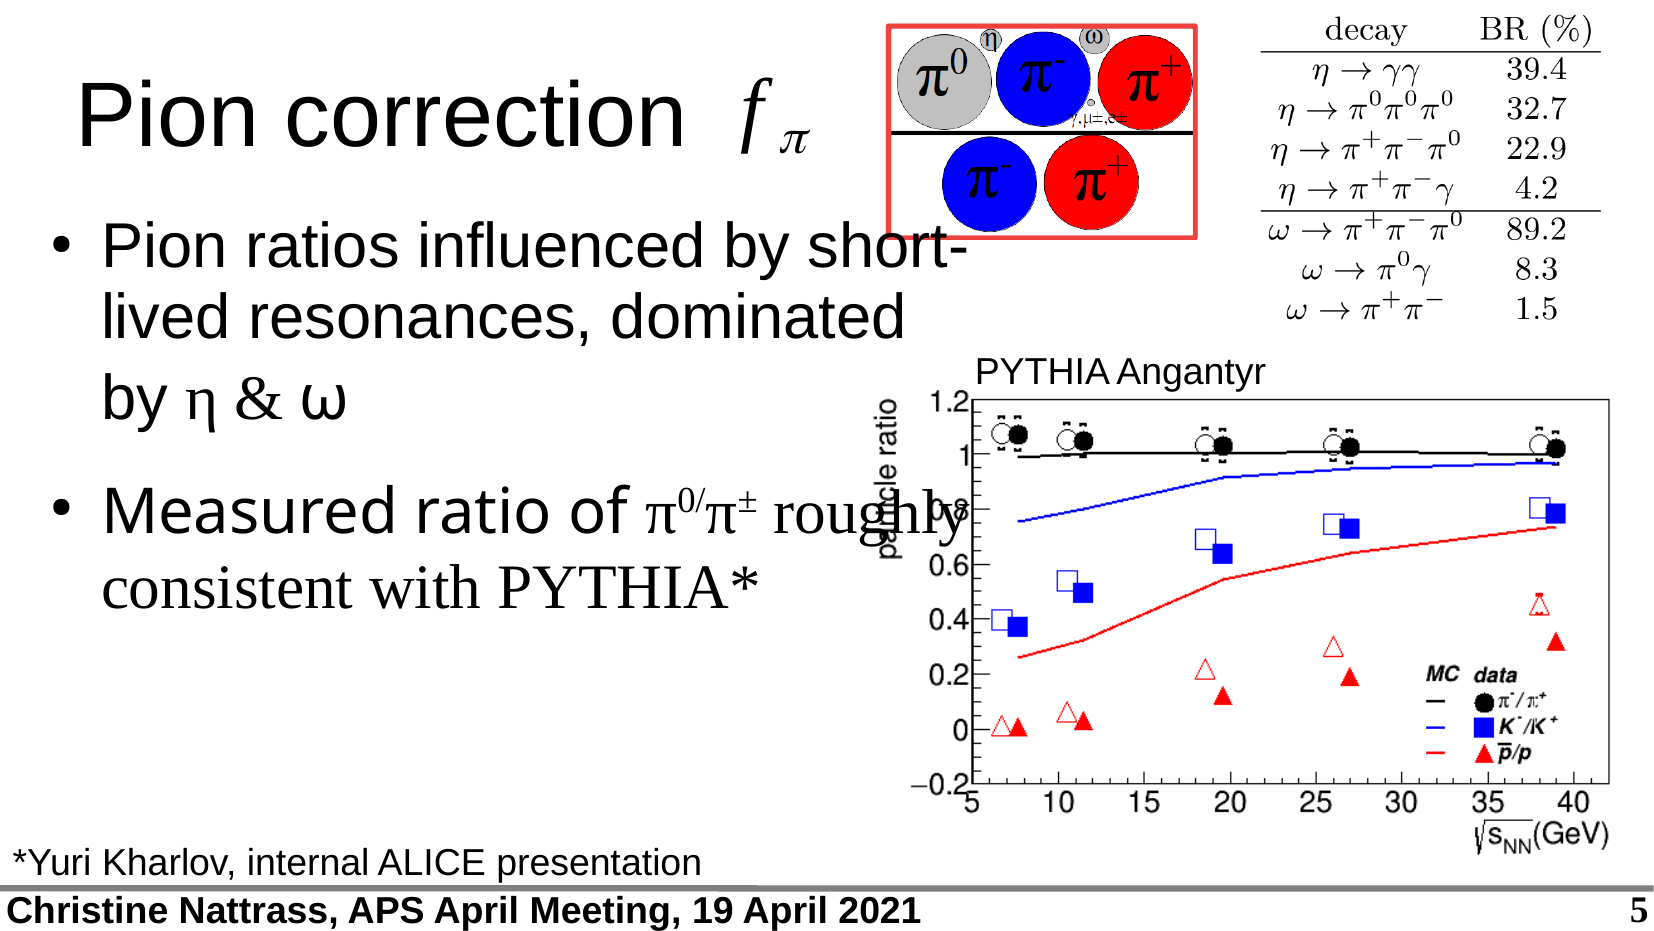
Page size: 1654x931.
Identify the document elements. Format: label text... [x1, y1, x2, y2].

picture [1260, 14, 1601, 320]
picture [862, 389, 1611, 860]
text_box *Yuri Kharlov, internal ALICE presentation [0, 834, 718, 891]
chart [730, 62, 814, 157]
title Pion correction [0, 37, 776, 193]
list Pion ratios influenced by short-lived resonances, dominated by η & ω Measured ratio of π0/π± roughly consistent with PYTHIA* [33, 210, 979, 691]
text_box PYTHIA Angantyr [960, 343, 1591, 409]
picture [885, 14, 1198, 241]
